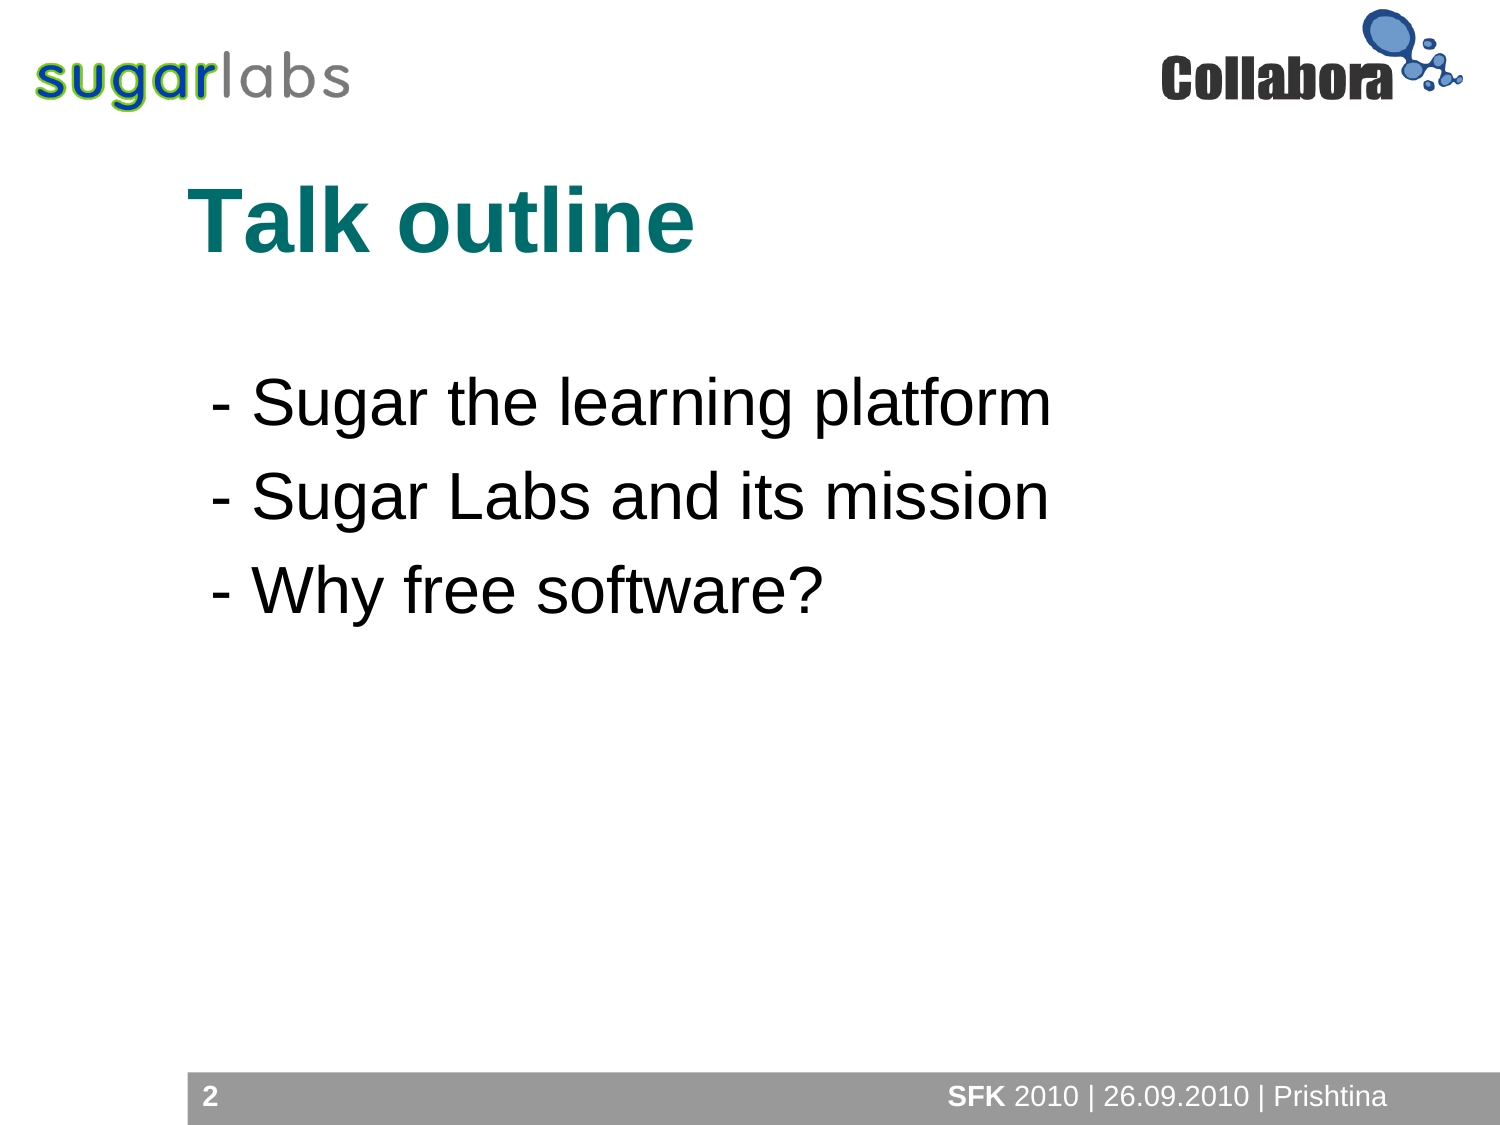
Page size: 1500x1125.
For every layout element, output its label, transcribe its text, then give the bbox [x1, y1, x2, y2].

subtitle - Sugar the learning platform - Sugar Labs and its mission - Why free software? [187, 142, 1425, 847]
title Talk outline [187, 80, 1500, 344]
picture [35, 51, 349, 112]
picture [1162, 9, 1463, 80]
